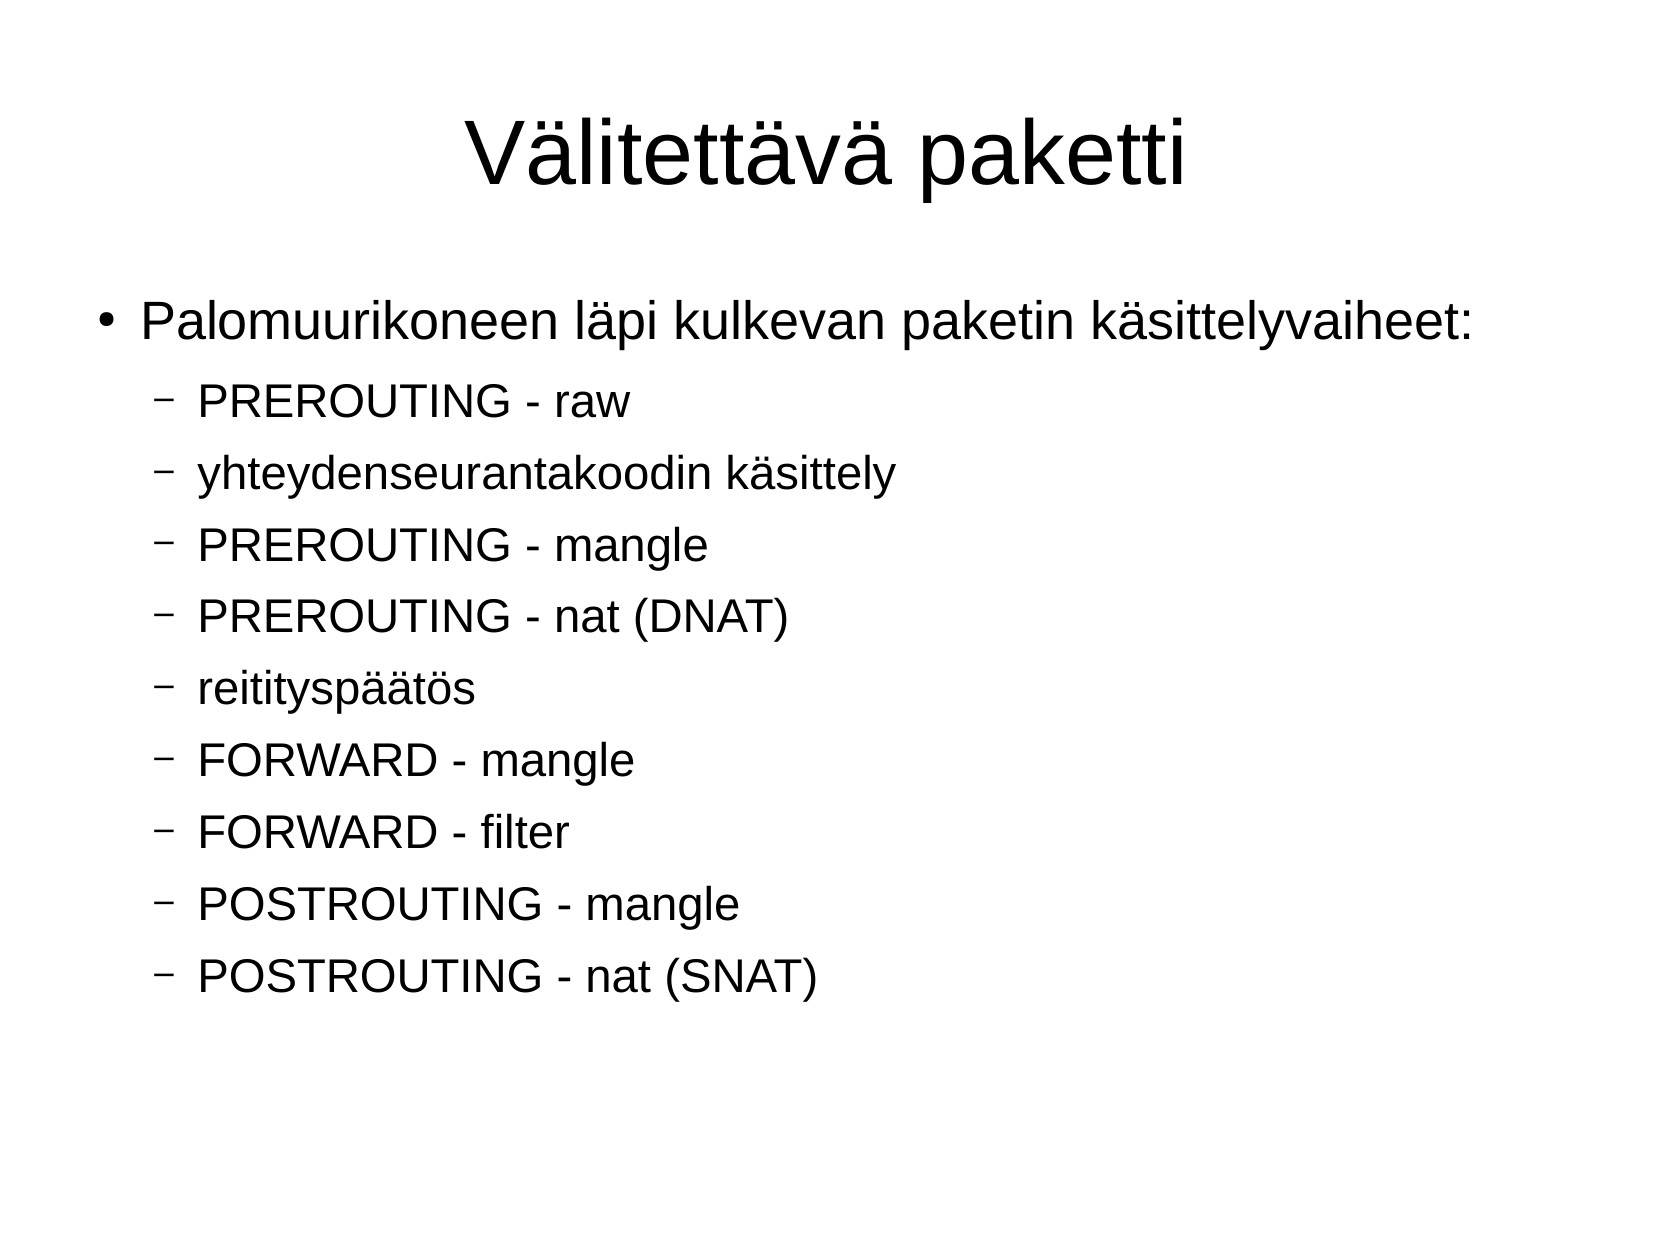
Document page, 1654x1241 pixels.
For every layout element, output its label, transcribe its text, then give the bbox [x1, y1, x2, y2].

title Välitettävä paketti [82, 49, 1571, 257]
list Palomuurikoneen läpi kulkevan paketin käsittelyvaiheet: PREROUTING - raw yhteydenseurantakoodin käsittely PREROUTING - mangle PREROUTING - nat (DNAT) reitityspäätös FORWARD - mangle FORWARD - filter POSTROUTING - mangle POSTROUTING - nat (SNAT) [82, 290, 1571, 1010]
